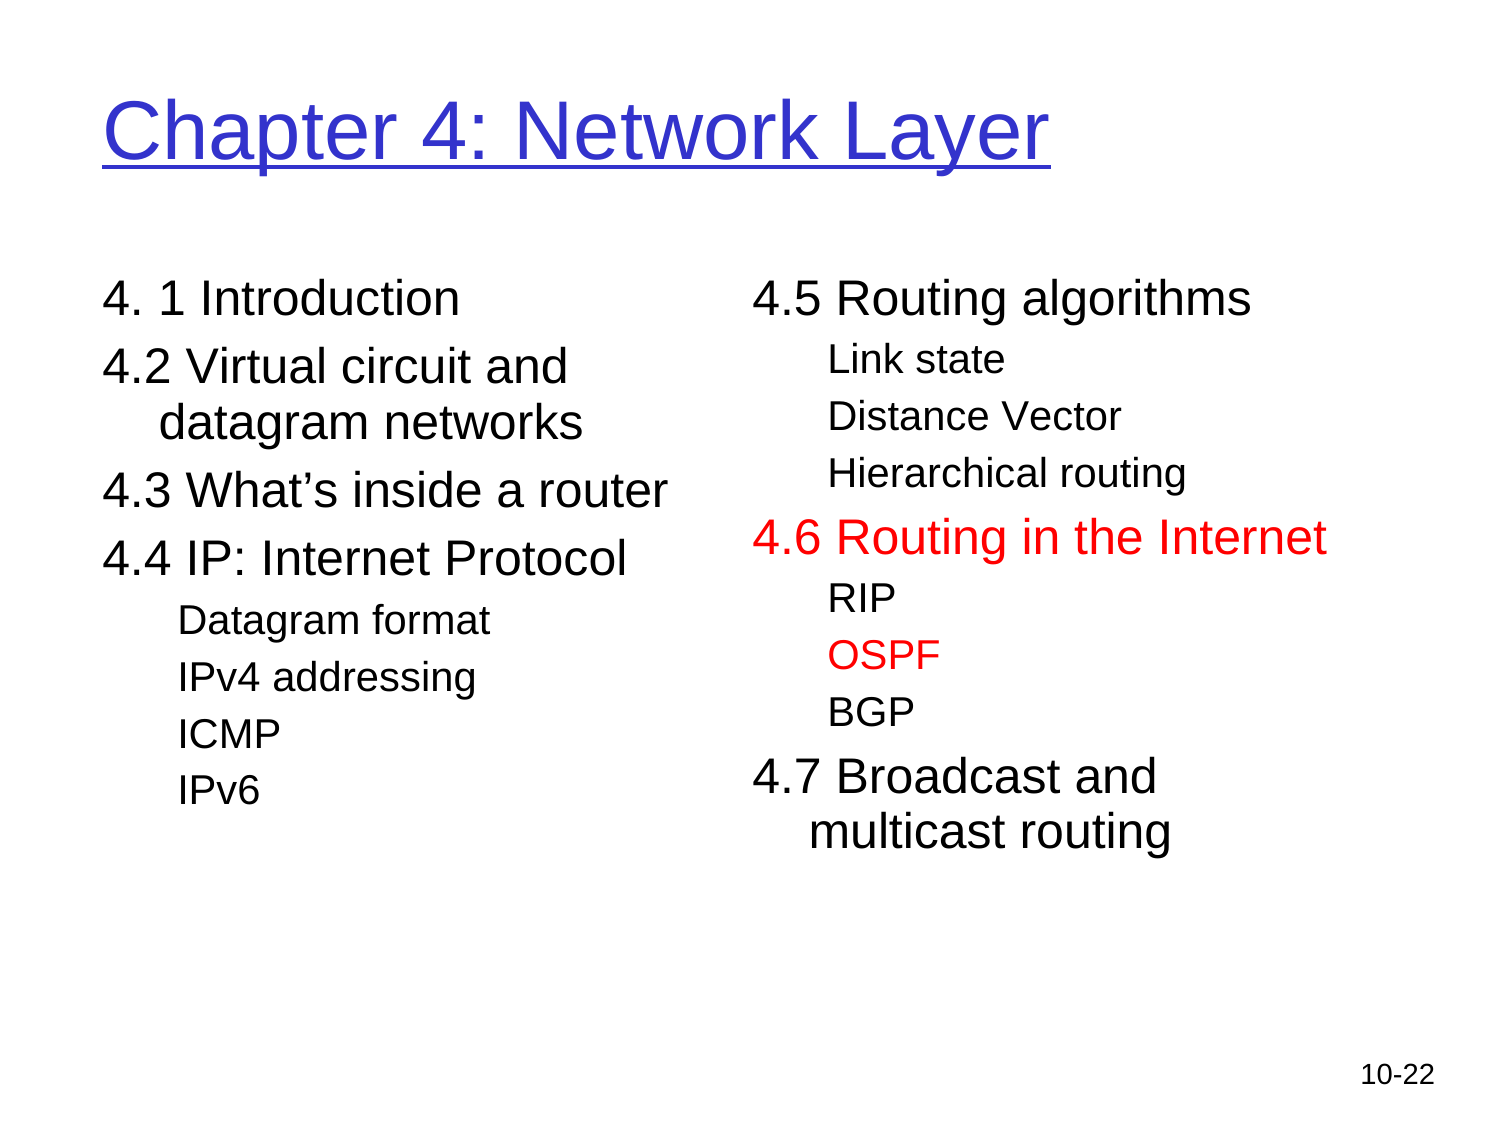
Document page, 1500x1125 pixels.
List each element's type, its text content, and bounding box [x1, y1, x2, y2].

list 4. 1 Introduction 4.2 Virtual circuit and datagram networks 4.3 What’s inside a router 4.4 IP: Internet Protocol Datagram format IPv4 addressing ICMP IPv6 [87, 262, 713, 1026]
title Chapter 4: Network Layer [87, 37, 1363, 225]
list 4.5 Routing algorithms Link state Distance Vector Hierarchical routing 4.6 Routing in the Internet RIP OSPF BGP 4.7 Broadcast and multicast routing [737, 262, 1363, 1026]
